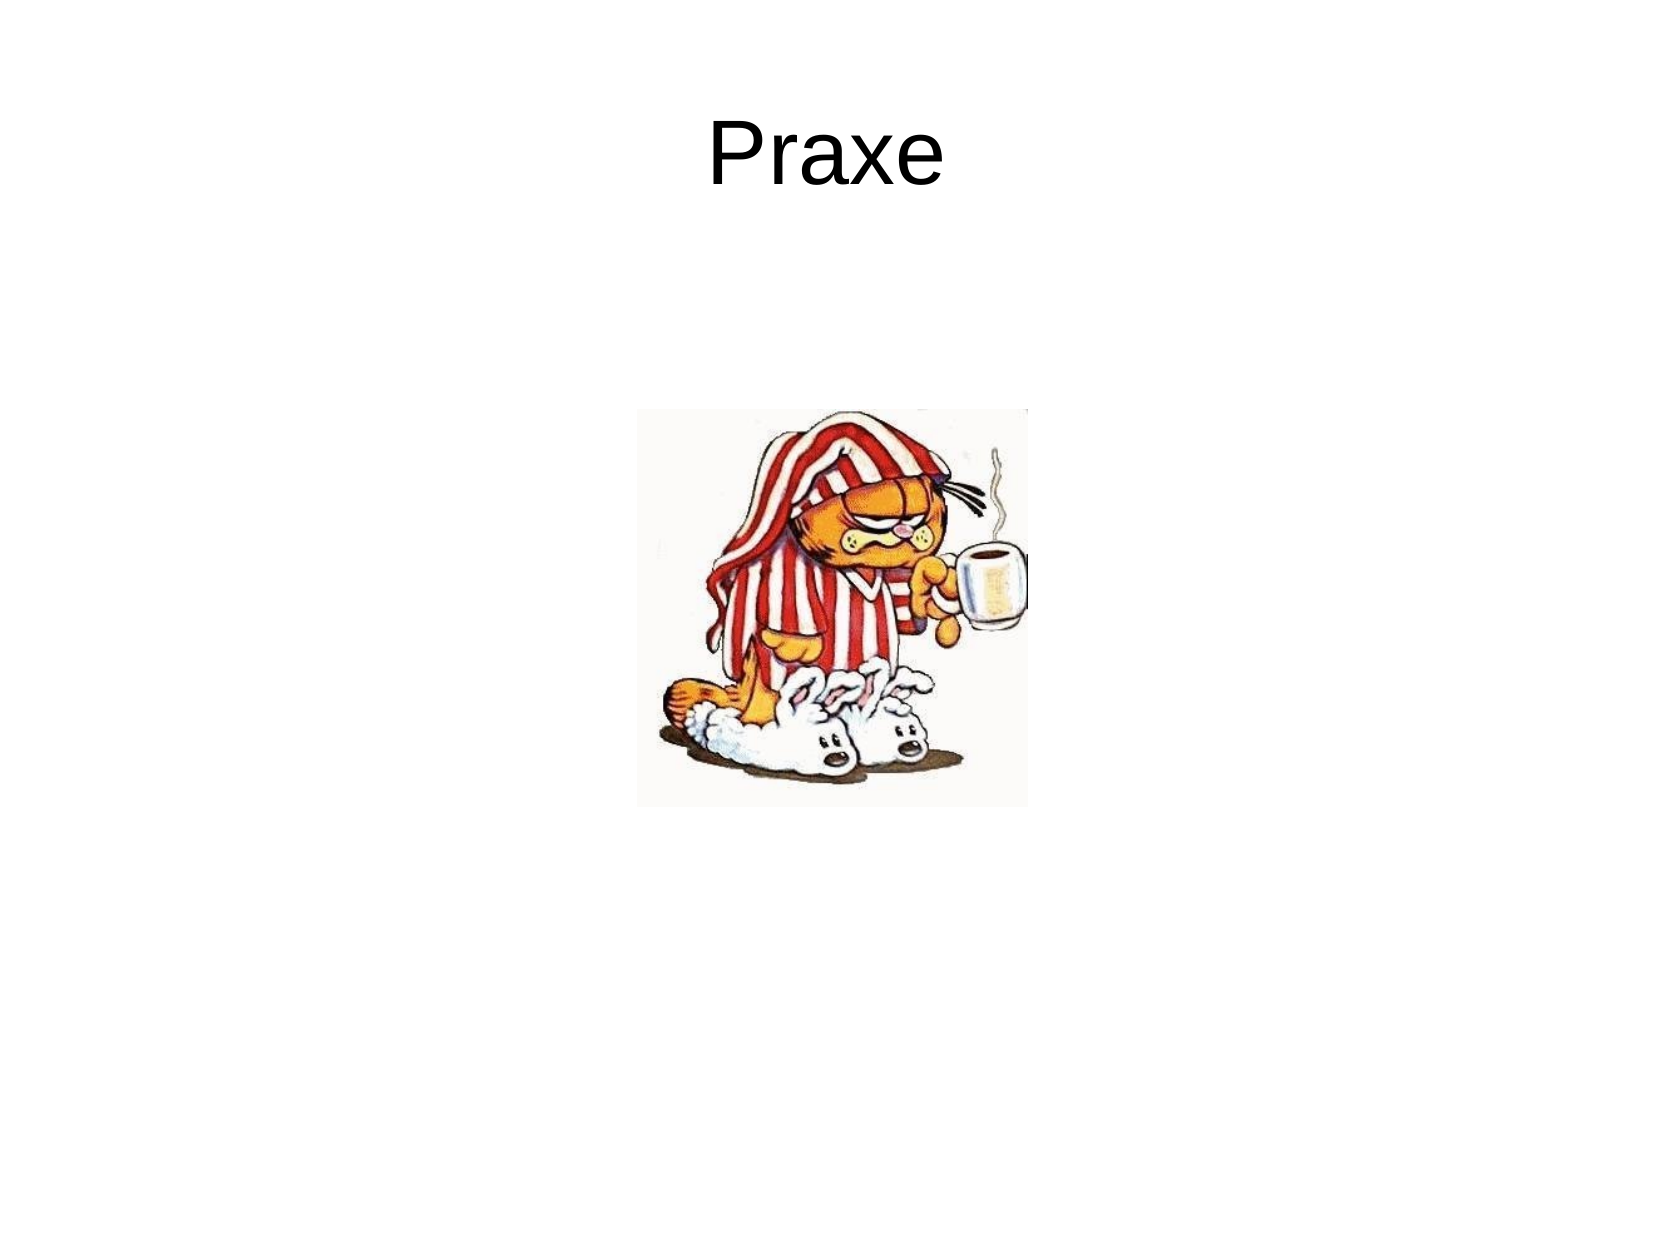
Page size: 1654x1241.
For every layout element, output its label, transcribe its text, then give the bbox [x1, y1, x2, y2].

title Praxe [82, 56, 1571, 250]
picture [637, 409, 1028, 807]
